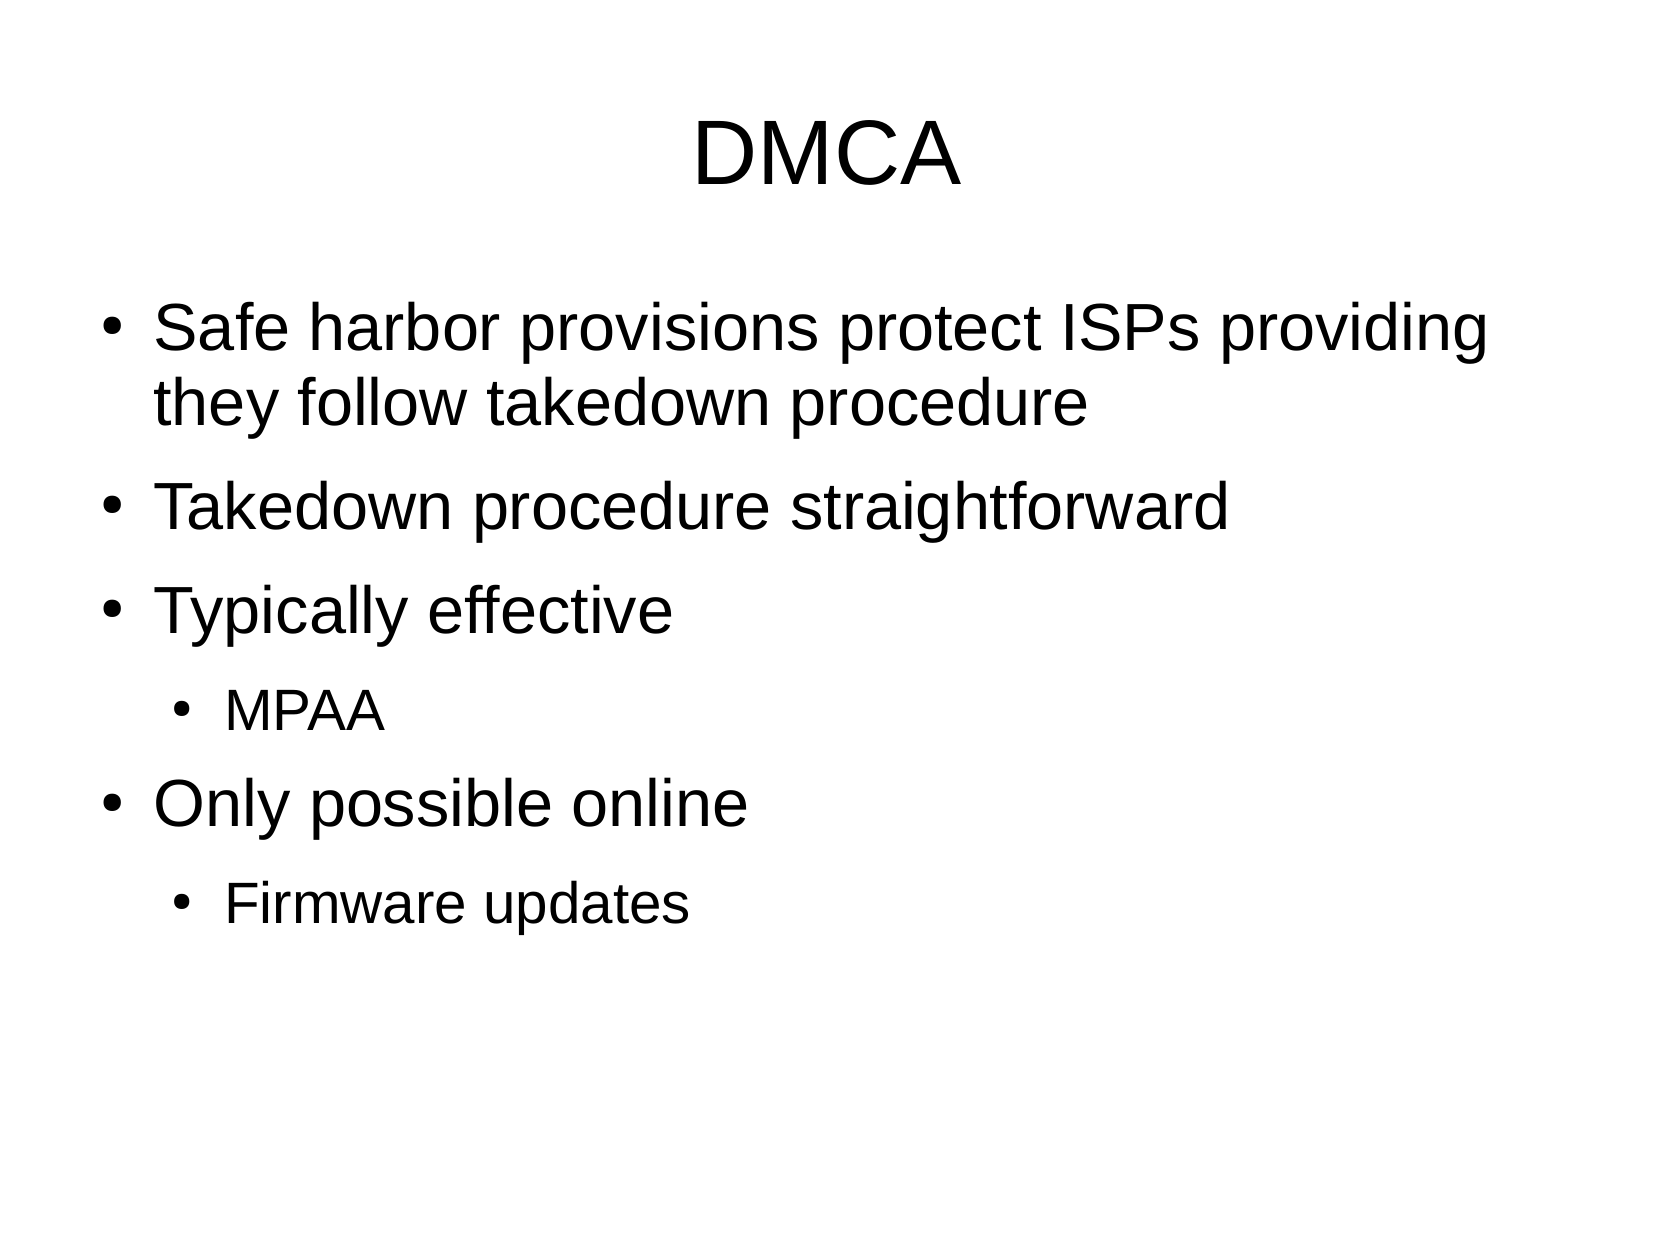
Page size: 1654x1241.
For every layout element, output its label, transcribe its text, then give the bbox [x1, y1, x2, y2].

list Safe harbor provisions protect ISPs providing they follow takedown procedure Takedown procedure straightforward Typically effective MPAA Only possible online Firmware updates [82, 290, 1571, 1109]
title DMCA [82, 49, 1571, 257]
